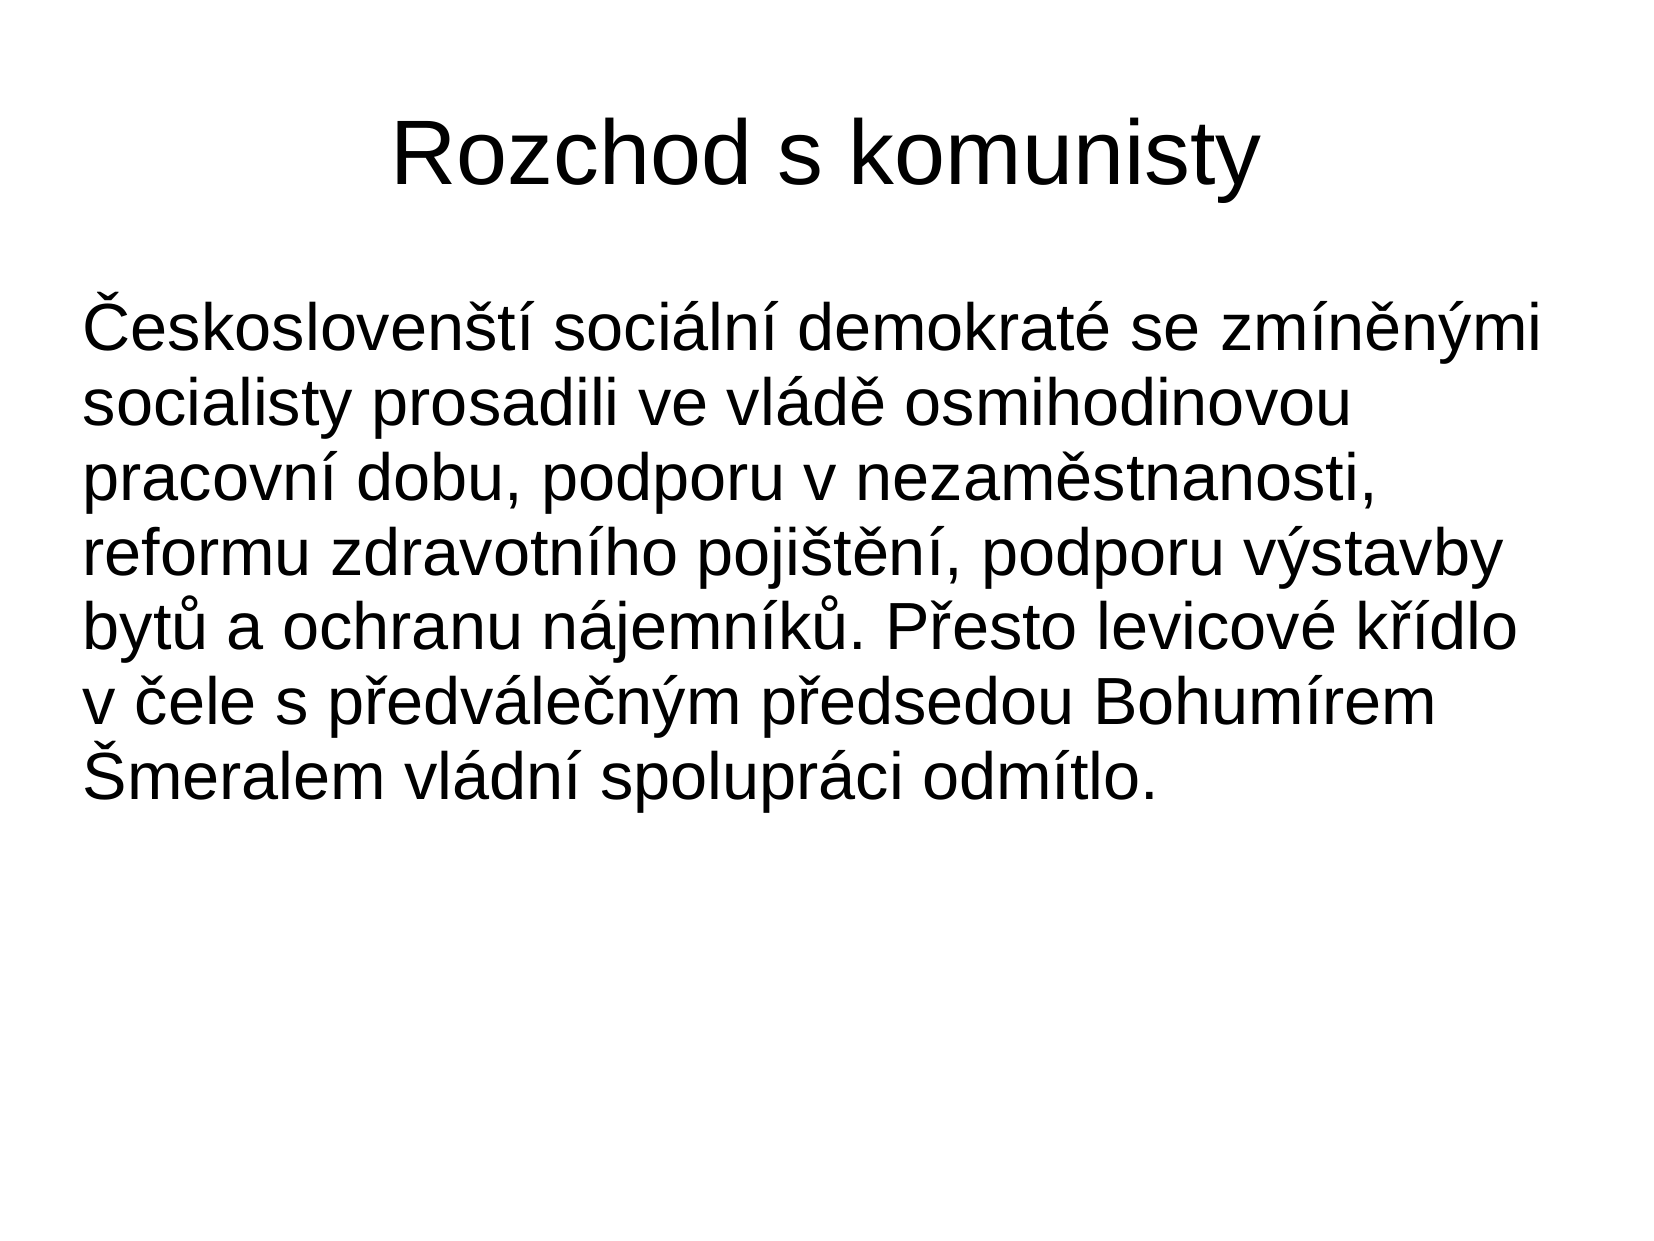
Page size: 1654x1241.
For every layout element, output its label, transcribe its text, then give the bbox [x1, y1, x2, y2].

list Českoslovenští sociální demokraté se zmíněnými socialisty prosadili ve vládě osmihodinovou pracovní dobu, podporu v nezaměstnanosti, reformu zdravotního pojištění, podporu výstavby bytů a ochranu nájemníků. Přesto levicové křídlo v čele s předválečným předsedou Bohumírem Šmeralem vládní spolupráci odmítlo. [82, 290, 1571, 1010]
title Rozchod s komunisty [82, 49, 1571, 257]
